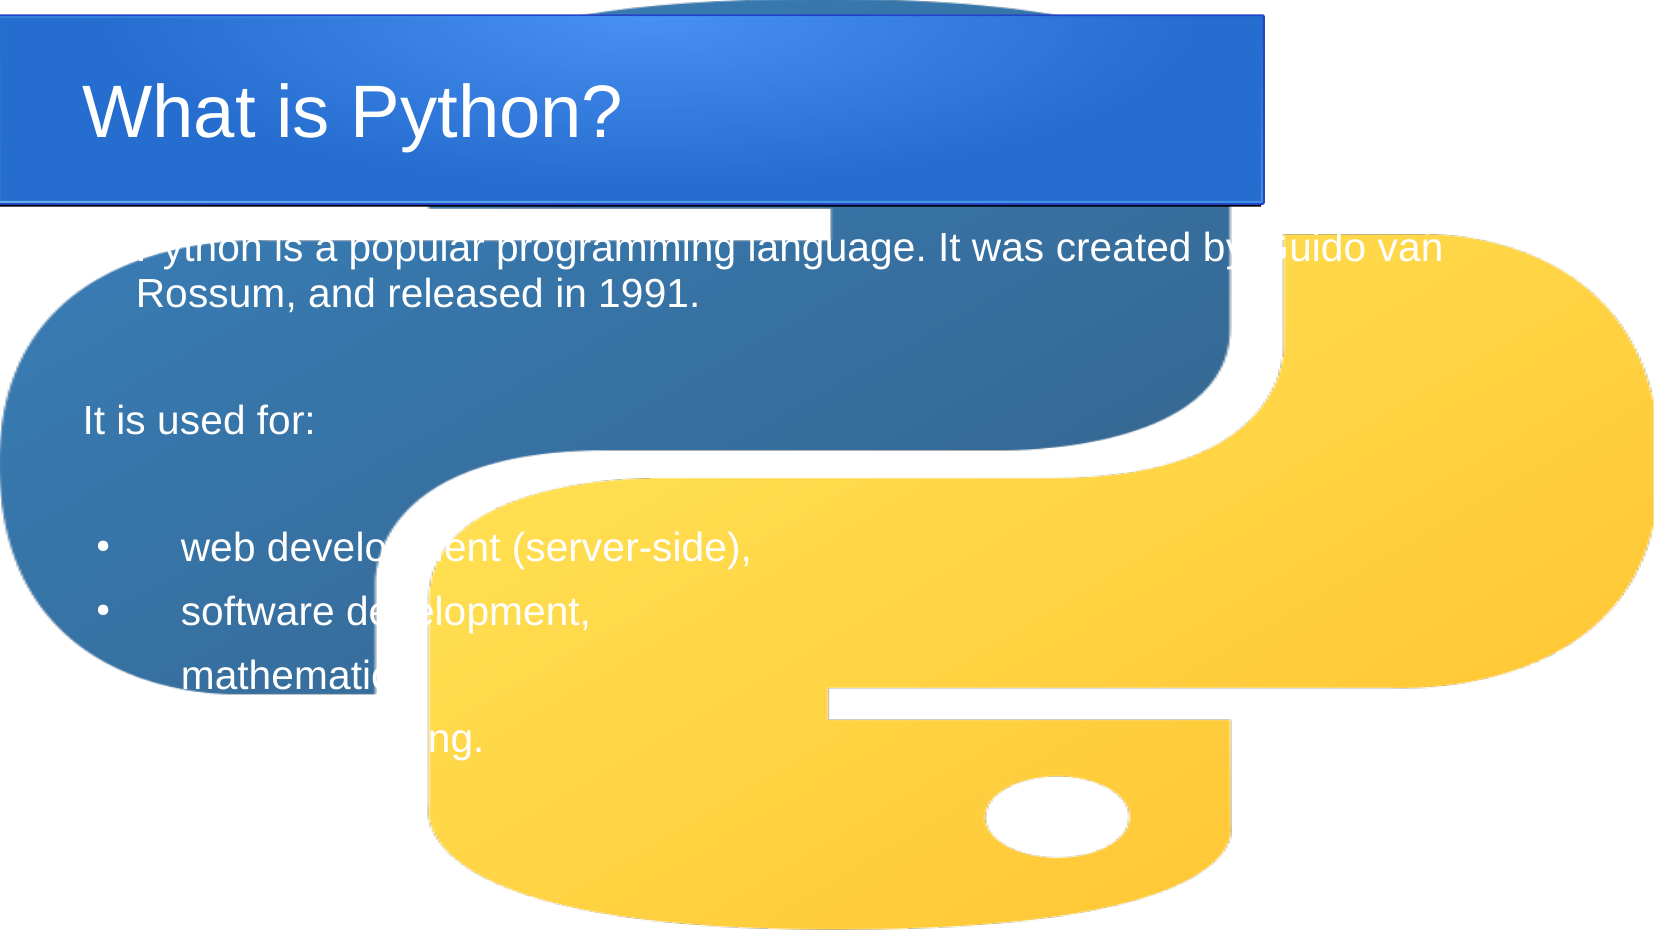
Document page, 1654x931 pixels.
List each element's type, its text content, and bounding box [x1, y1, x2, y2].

title What is Python? [82, 35, 1235, 189]
list Python is a popular programming language. It was created by Guido van Rossum, and released in 1991. It is used for: web development (server-side), software development, mathematics, system scripting. [82, 224, 1571, 764]
picture [0, 0, 1654, 931]
